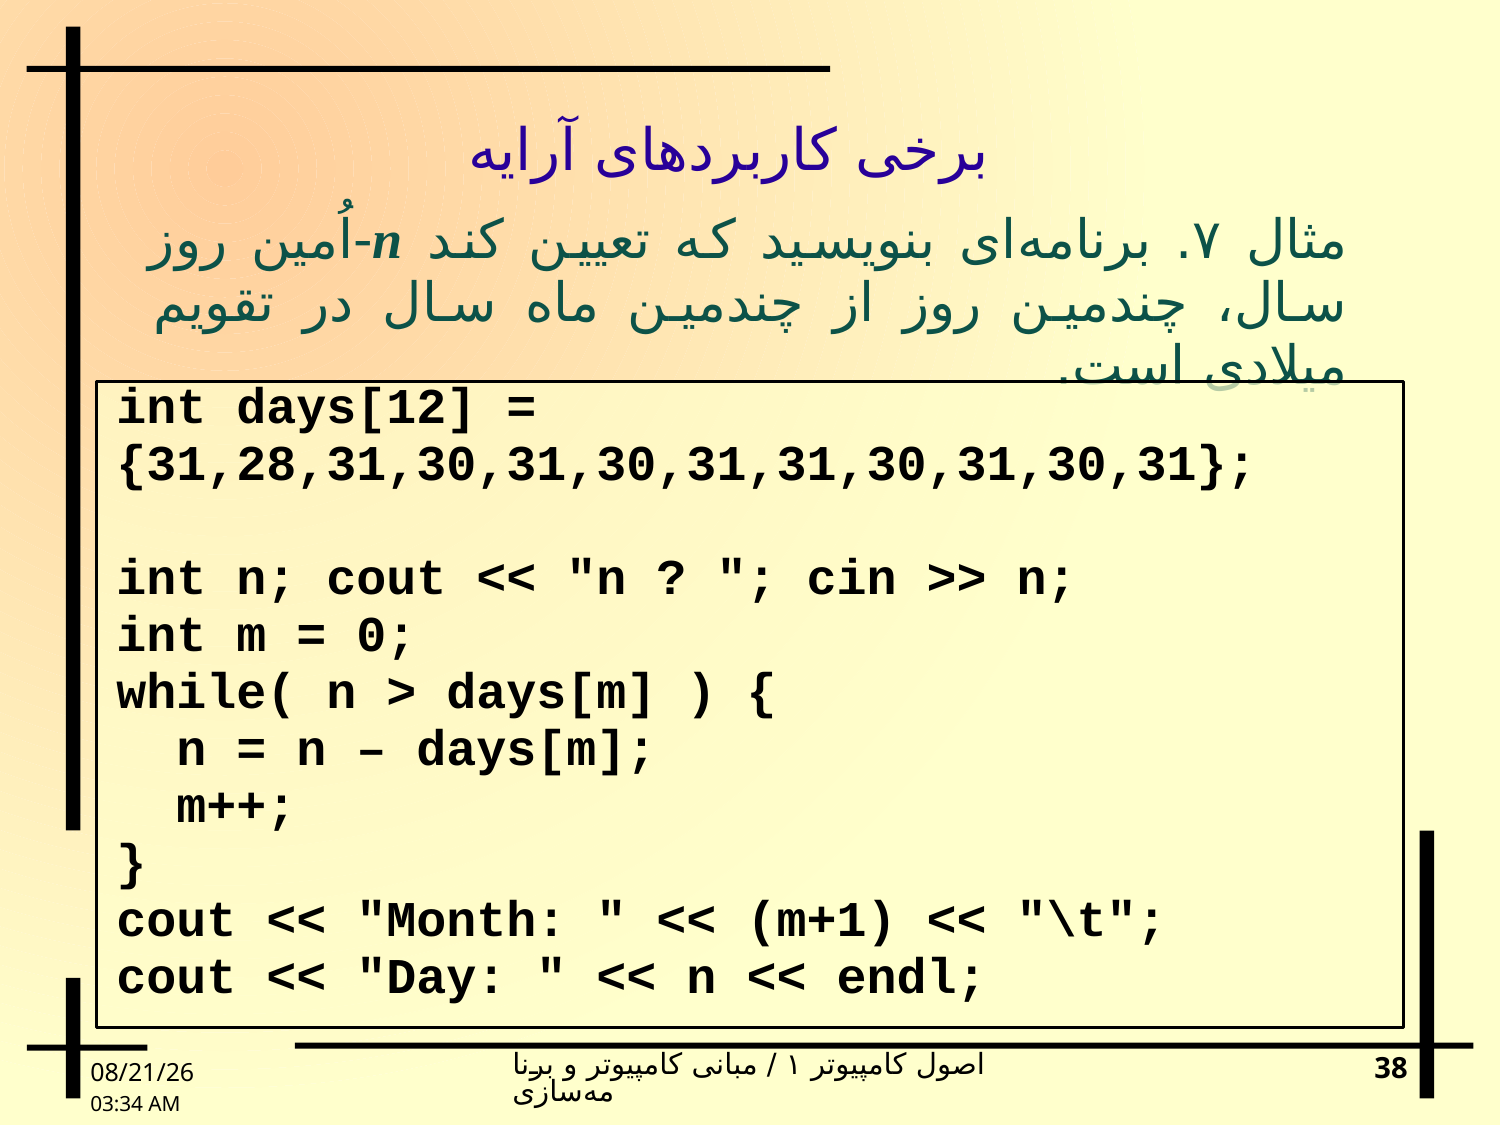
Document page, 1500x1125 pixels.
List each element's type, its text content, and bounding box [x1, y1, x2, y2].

list مثال ۷. برنامه‌ای بنویسید که تعیین کند n-اُمین روز سال، چندمین روز از چندمین ماه سال در تقویم میلادی است. [141, 207, 1401, 378]
title برخی کاربردهای آرایه [113, 91, 1344, 211]
list int days[12] = {31,28,31,30,31,30,31,31,30,31,30,31}; int n; cout << "n ? "; cin >> n; int m = 0; while( n > days[m] ) { n = n – days[m]; m++; } cout << "Month: " << (m+1) << "\t"; cout << "Day: " << n << endl; [96, 381, 1404, 1028]
